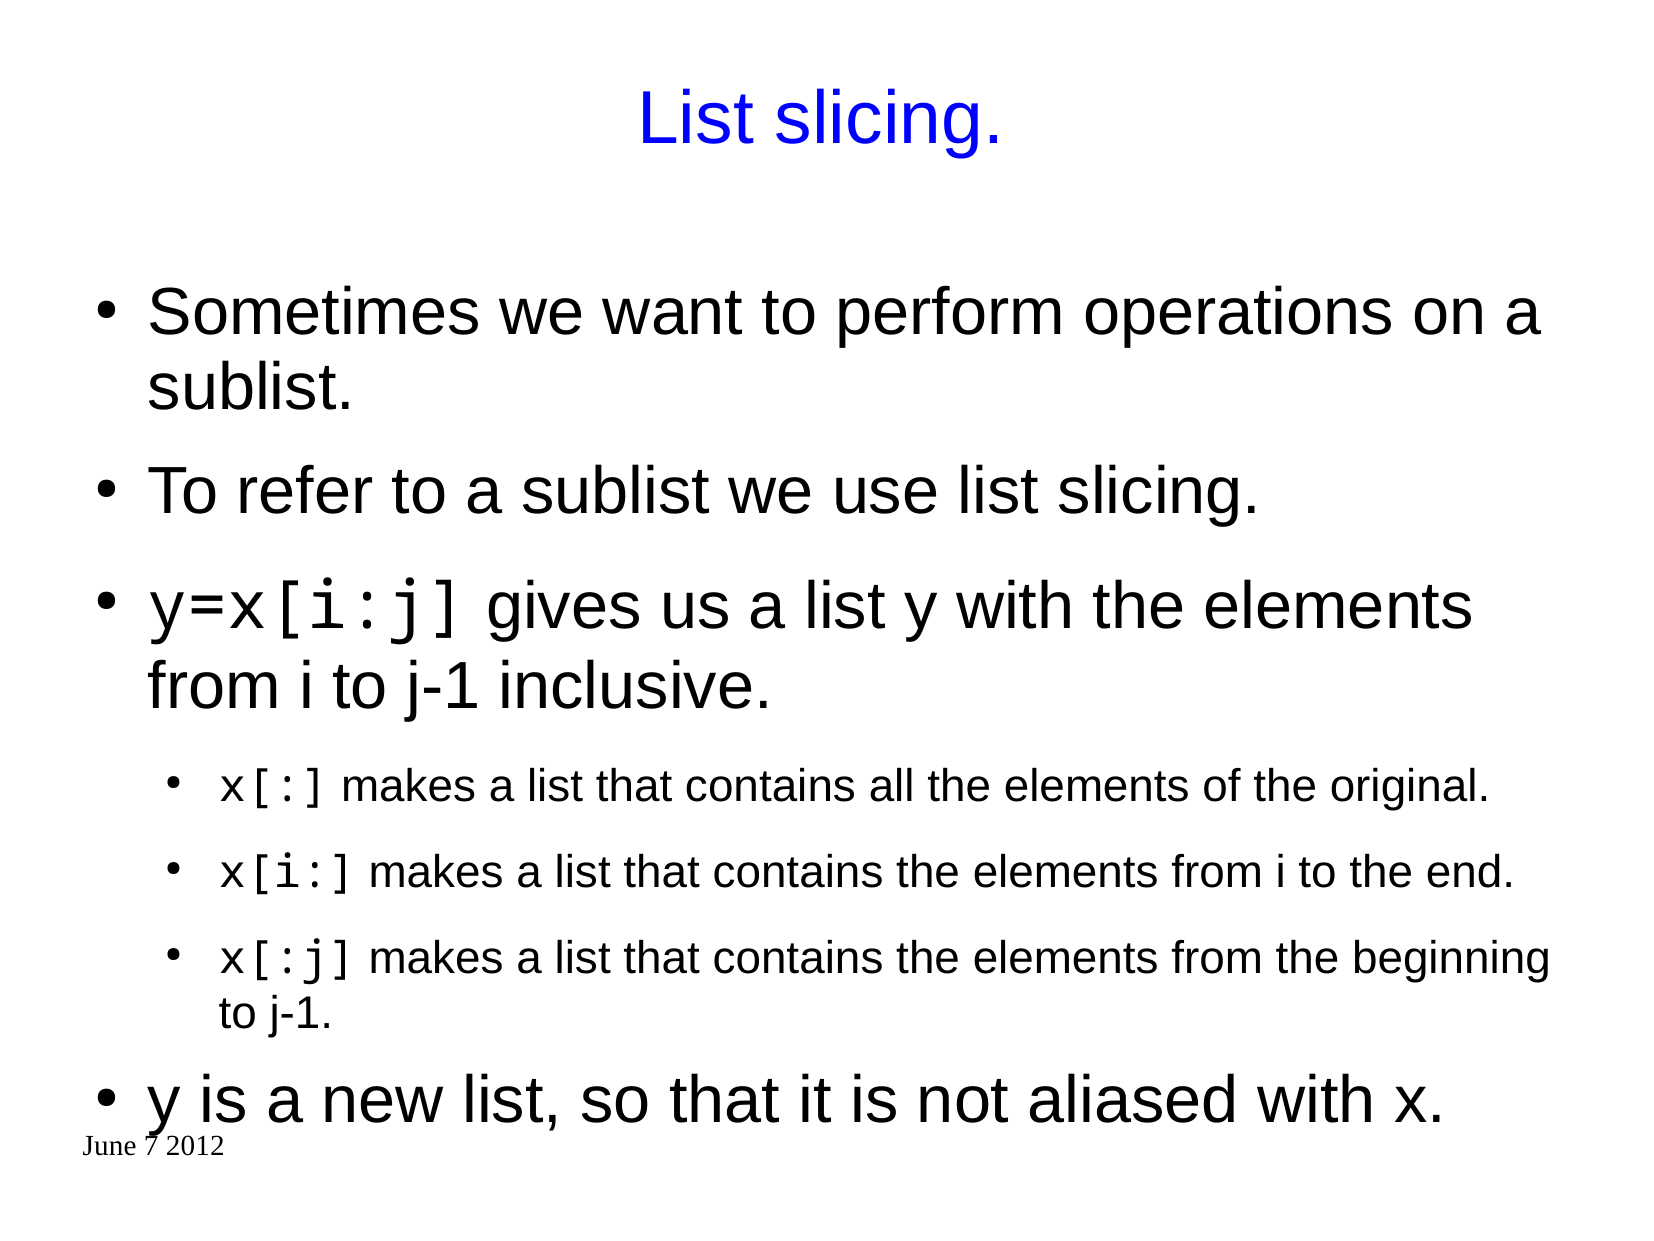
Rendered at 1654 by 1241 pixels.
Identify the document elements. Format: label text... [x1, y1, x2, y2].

title List slicing. [76, 58, 1565, 178]
list Sometimes we want to perform operations on a sublist. To refer to a sublist we use list slicing. y=x[i:j] gives us a list y with the elements from i to j-1 inclusive. x[:] makes a list that contains all the elements of the original. x[i:] makes a list that contains the elements from i to the end. x[:j] makes a list that contains the elements from the beginning to j-1. y is a new list, so that it is not aliased with x. [76, 274, 1565, 1093]
